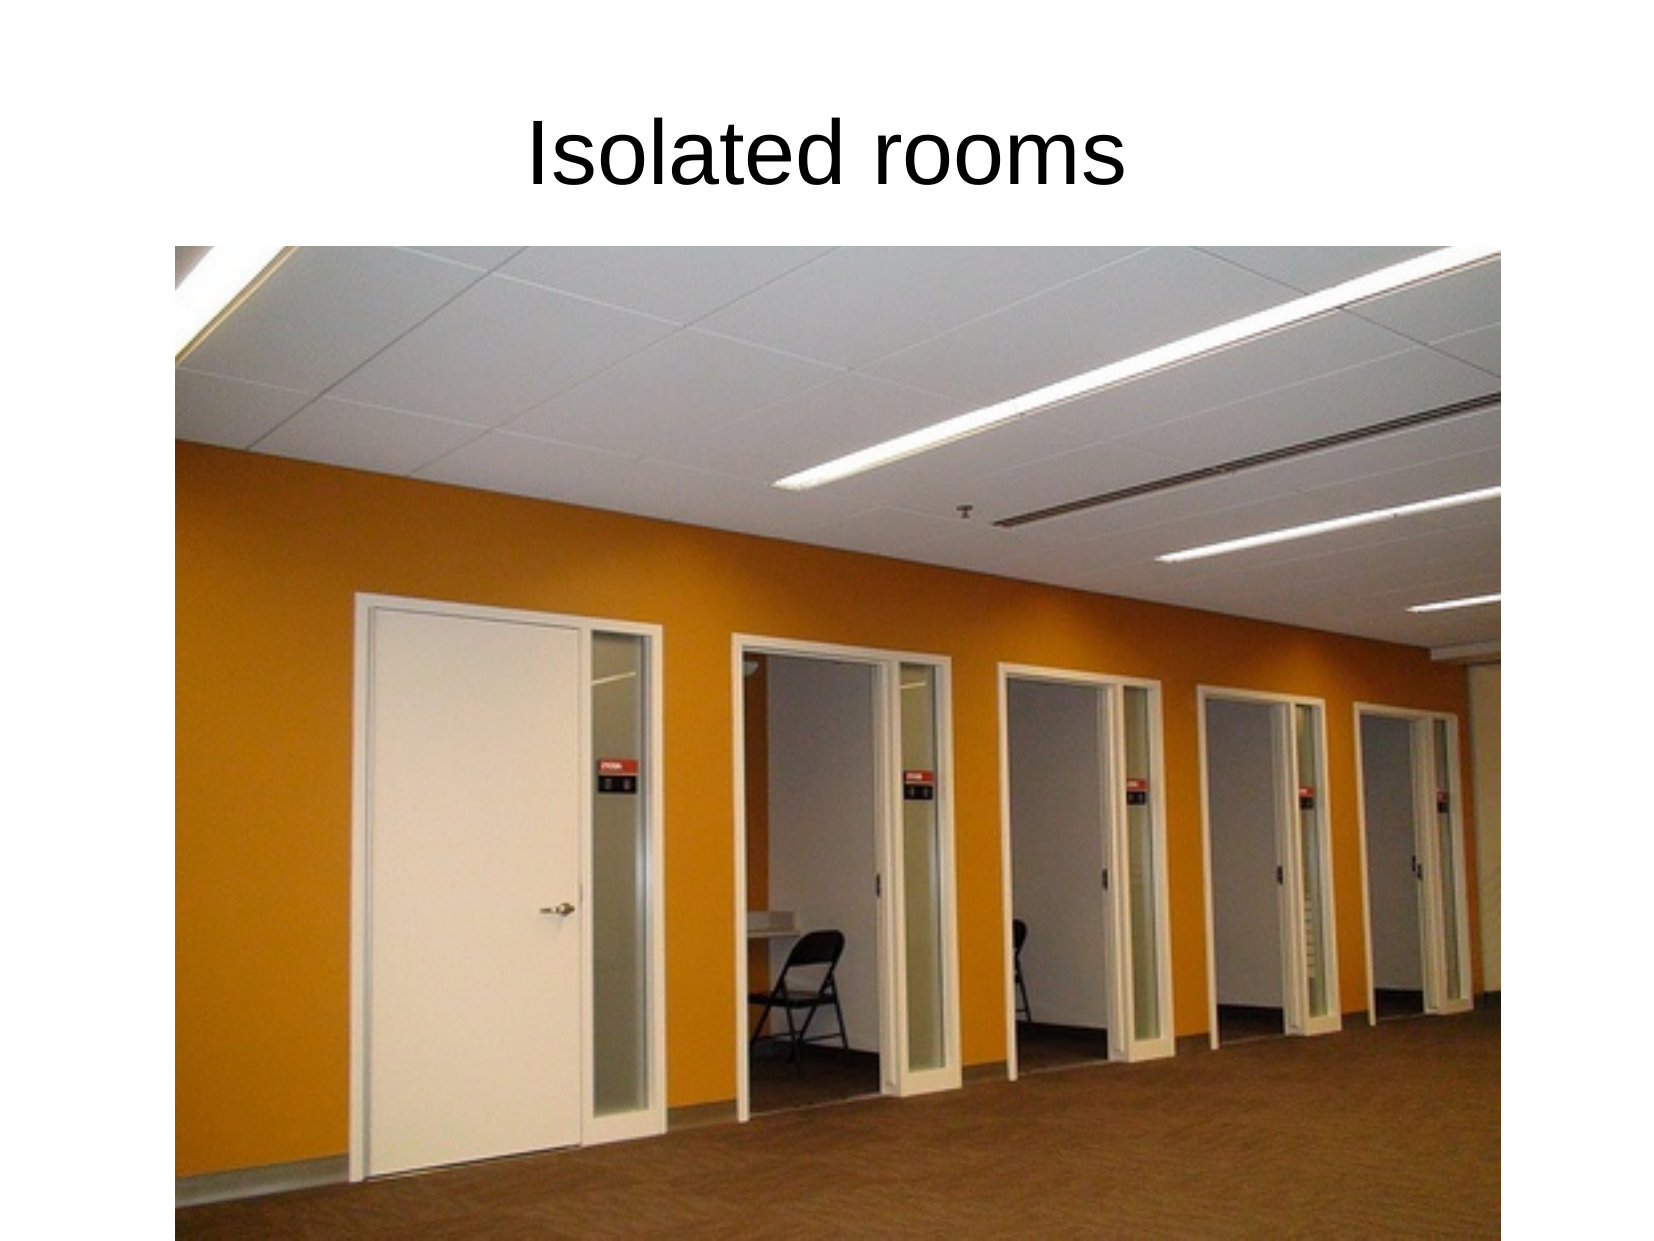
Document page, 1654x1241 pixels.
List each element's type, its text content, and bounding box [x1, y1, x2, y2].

picture [175, 246, 1501, 1241]
title Isolated rooms [82, 49, 1571, 257]
